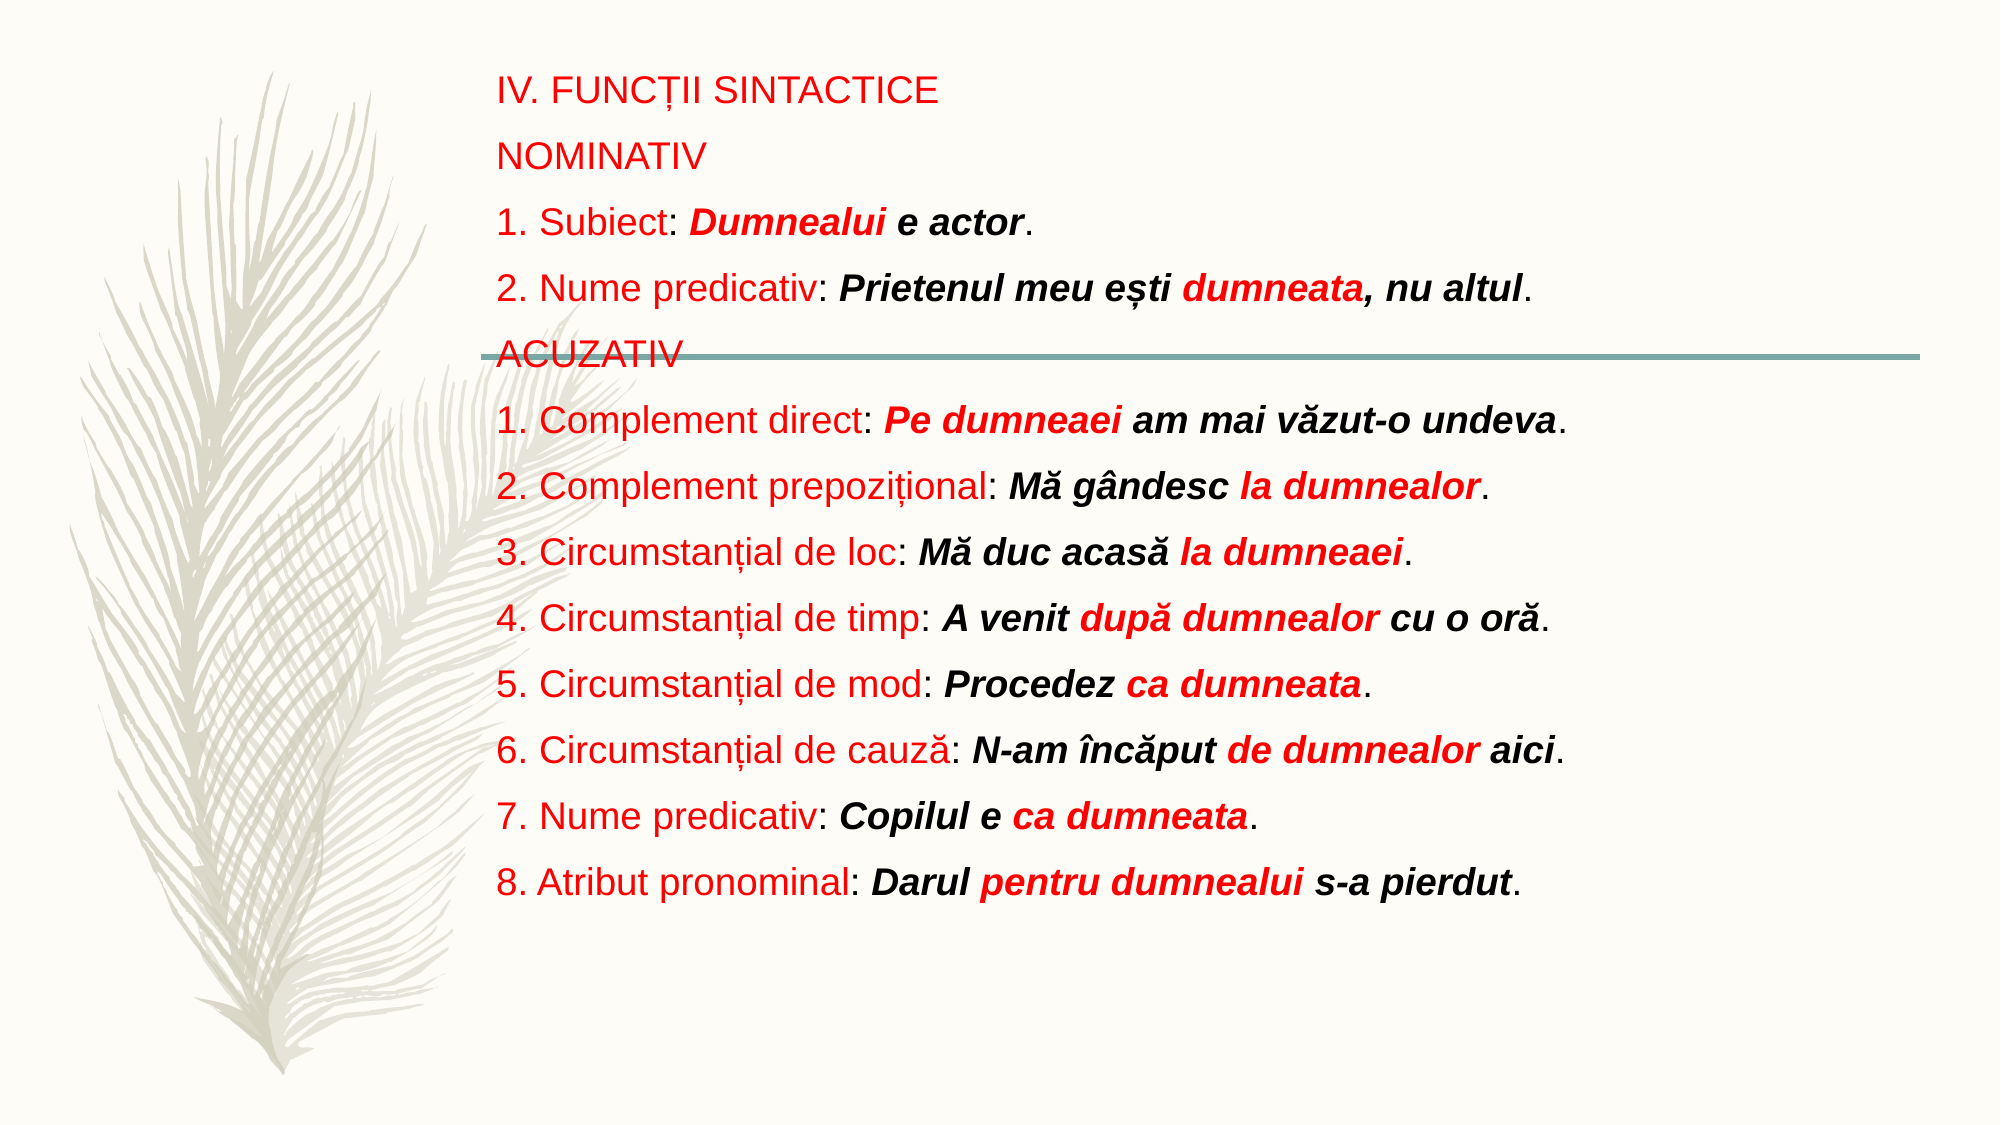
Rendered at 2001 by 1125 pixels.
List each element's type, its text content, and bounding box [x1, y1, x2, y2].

list IV. FUNCȚII SINTACTICE NOMINATIV 1. Subiect: Dumnealui e actor. 2. Nume predicativ: Prietenul meu ești dumneata, nu altul. ACUZATIV 1. Complement direct: Pe dumneaei am mai văzut-o undeva. 2. Complement prepozițional: Mă gândesc la dumnealor. 3. Circumstanțial de loc: Mă duc acasă la dumneaei. 4. Circumstanțial de timp: A venit după dumnealor cu o oră. 5. Circumstanțial de mod: Procedez ca dumneata. 6. Circumstanțial de cauză: N-am încăput de dumnealor aici. 7. Nume predicativ: Copilul e ca dumneata. 8. Atribut pronominal: Darul pentru dumnealui s-a pierdut. [481, 56, 1920, 999]
